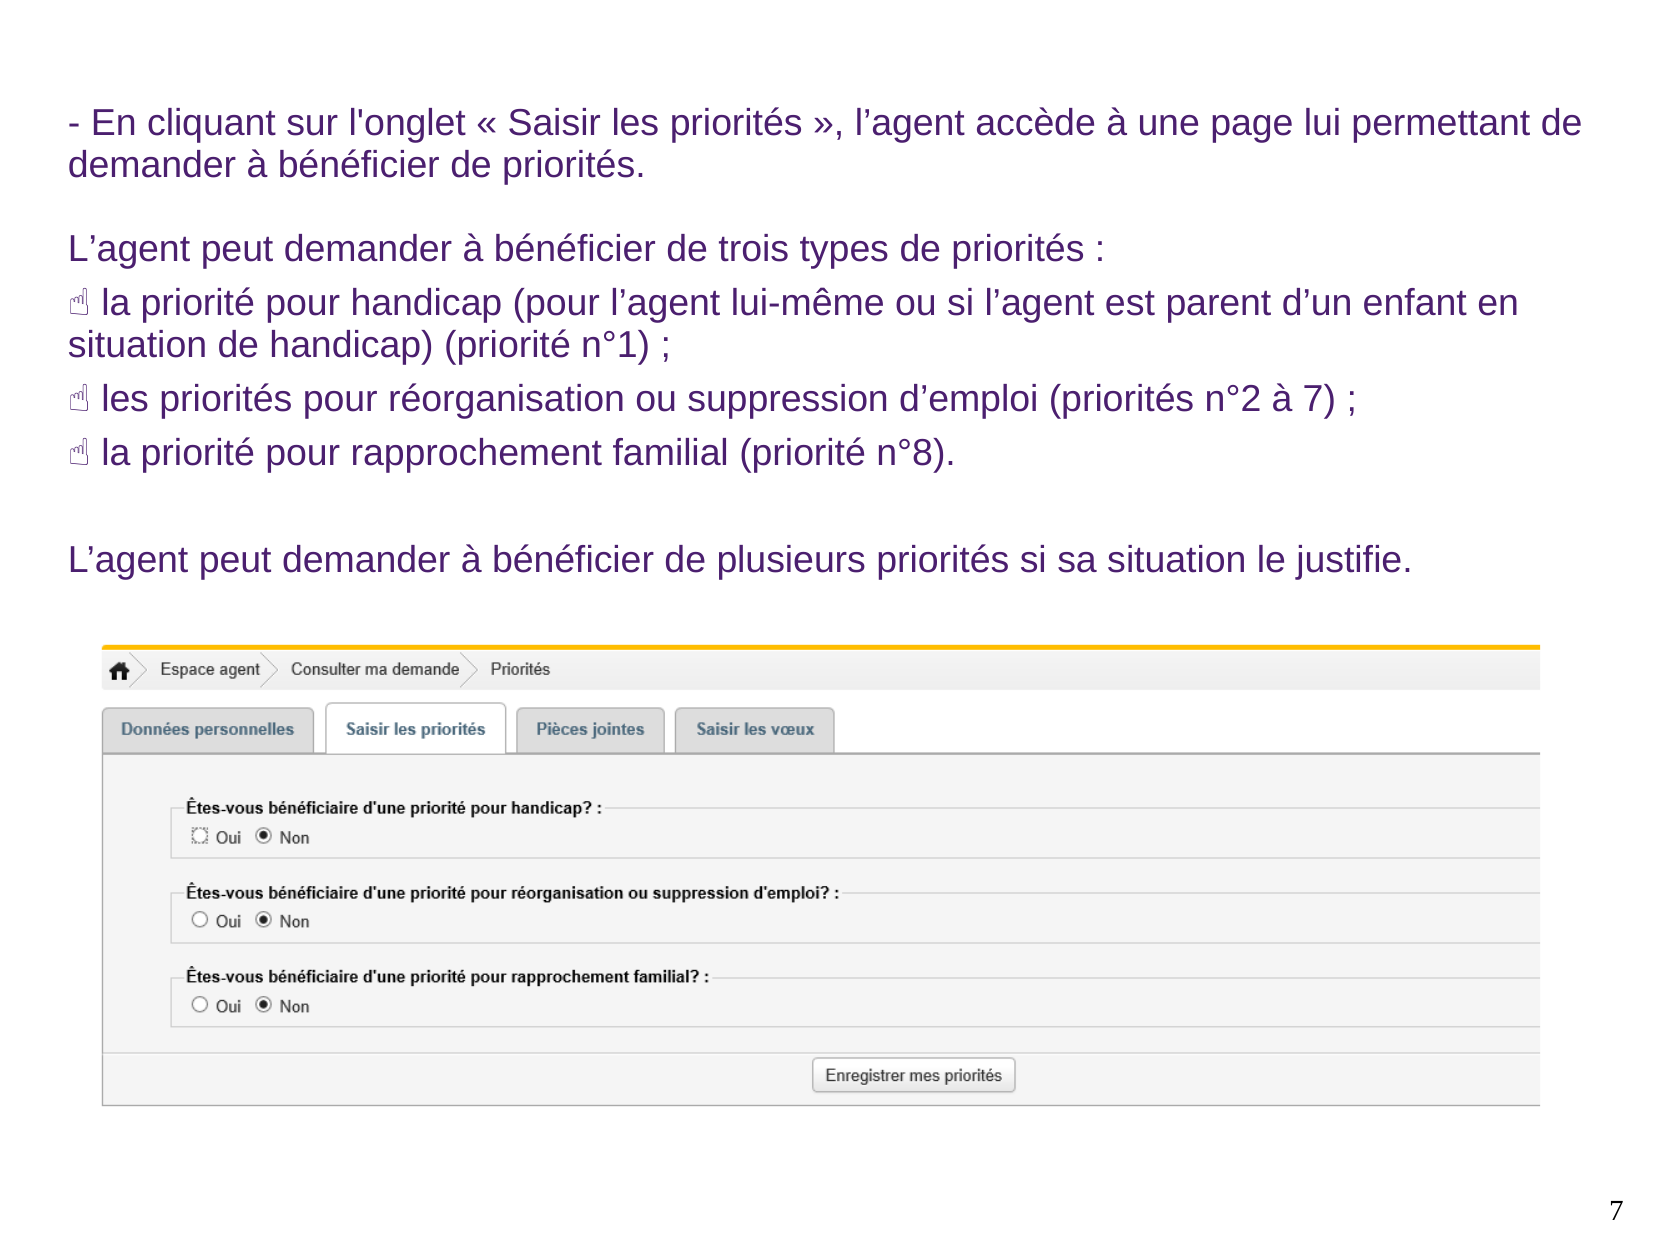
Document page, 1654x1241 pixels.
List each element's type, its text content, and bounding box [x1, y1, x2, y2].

picture [87, 630, 1541, 1126]
text_box - En cliquant sur l'onglet « Saisir les priorités », l’agent accède à une page lui permettant de demander à bénéficier de priorités. L’agent peut demander à bénéficier de trois types de priorités :  la priorité pour handicap (pour l’agent lui-même ou si l’agent est parent d’un enfant en situation de handicap) (priorité n°1) ;  les priorités pour réorganisation ou suppression d’emploi (priorités n°2 à 7) ;  la priorité pour rapprochement familial (priorité n°8). L’agent peut demander à bénéficier de plusieurs priorités si sa situation le justifie. [53, 94, 1607, 673]
